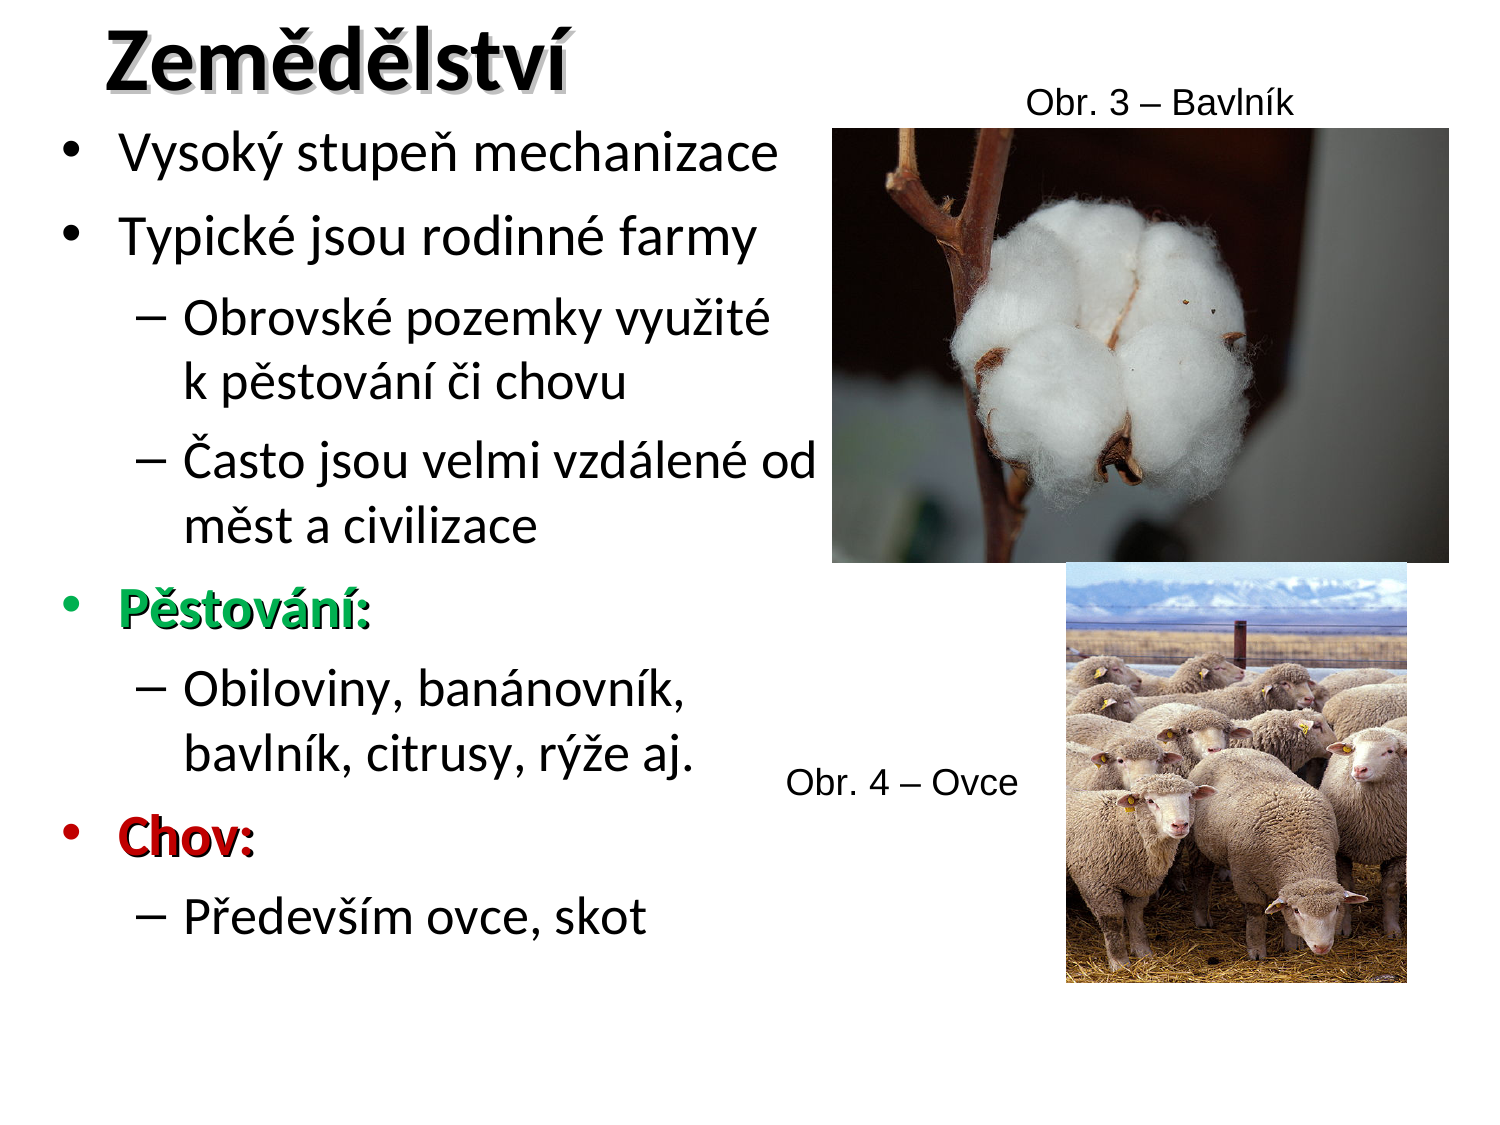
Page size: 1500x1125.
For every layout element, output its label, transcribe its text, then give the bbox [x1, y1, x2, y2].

text_box Obr. 4 – Ovce [749, 749, 1055, 811]
text_box Obr. 3 – Bavlník [1007, 70, 1313, 128]
list Vysoký stupeň mechanizace Typické jsou rodinné farmy Obrovské pozemky využité k pěstování či chovu Často jsou velmi vzdálené od měst a civilizace Pěstování: Obiloviny, banánovník, bavlník, citrusy, rýže aj. Chov: Především ovce, skot [46, 105, 863, 973]
title Zemědělství [35, 0, 640, 117]
picture [832, 128, 1449, 983]
